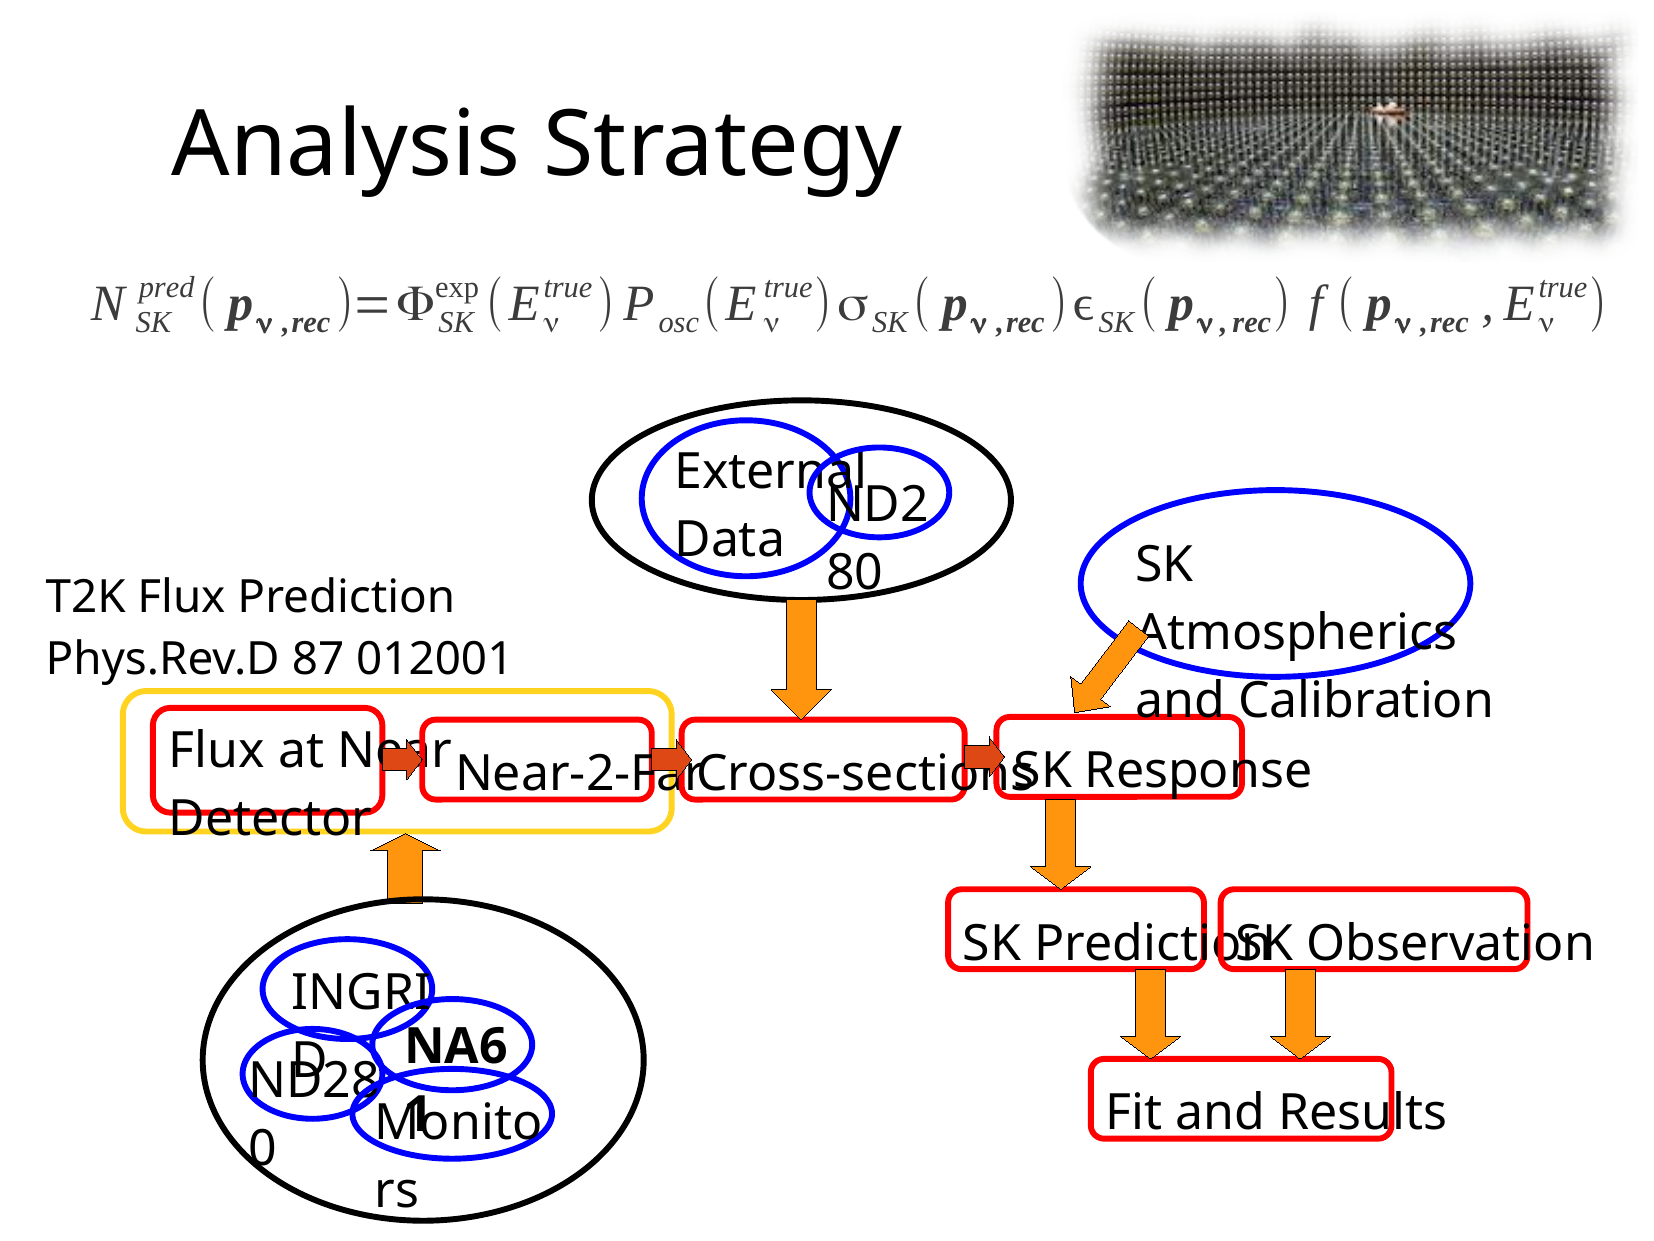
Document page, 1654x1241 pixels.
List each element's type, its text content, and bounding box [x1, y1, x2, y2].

text_box External Data [840, 451, 883, 460]
title Analysis Strategy [11, 23, 1063, 257]
text_box [651, 739, 692, 780]
text_box T2K Flux Prediction Phys.Rev.D 87 012001 [30, 555, 510, 674]
text_box NA61 [389, 1002, 539, 1074]
text_box ND280 [811, 460, 971, 532]
text_box Monitors [359, 1078, 570, 1150]
text_box SK Response [998, 726, 1257, 798]
text_box INGRID [277, 948, 467, 1020]
text_box External Data [659, 427, 883, 555]
text_box Fit and Results [1090, 1068, 1391, 1140]
text_box [382, 739, 423, 780]
text_box [964, 736, 1005, 777]
text_box Flux at Near Detector [153, 706, 407, 834]
text_box [1070, 620, 1149, 713]
text_box SK Prediction [947, 899, 1220, 971]
text_box SK Atmospherics and Calibration [1120, 520, 1514, 647]
text_box [771, 599, 832, 720]
text_box ND280 [233, 1036, 397, 1108]
text_box SK Observation [1220, 899, 1533, 971]
picture [1062, 11, 1638, 262]
text_box [370, 833, 441, 898]
text_box [1270, 969, 1331, 1059]
text_box [1030, 799, 1091, 890]
text_box [1120, 969, 1181, 1059]
text_box Near-2-Far [440, 729, 661, 801]
chart [74, 268, 1620, 340]
text_box Cross-sections [681, 729, 969, 801]
